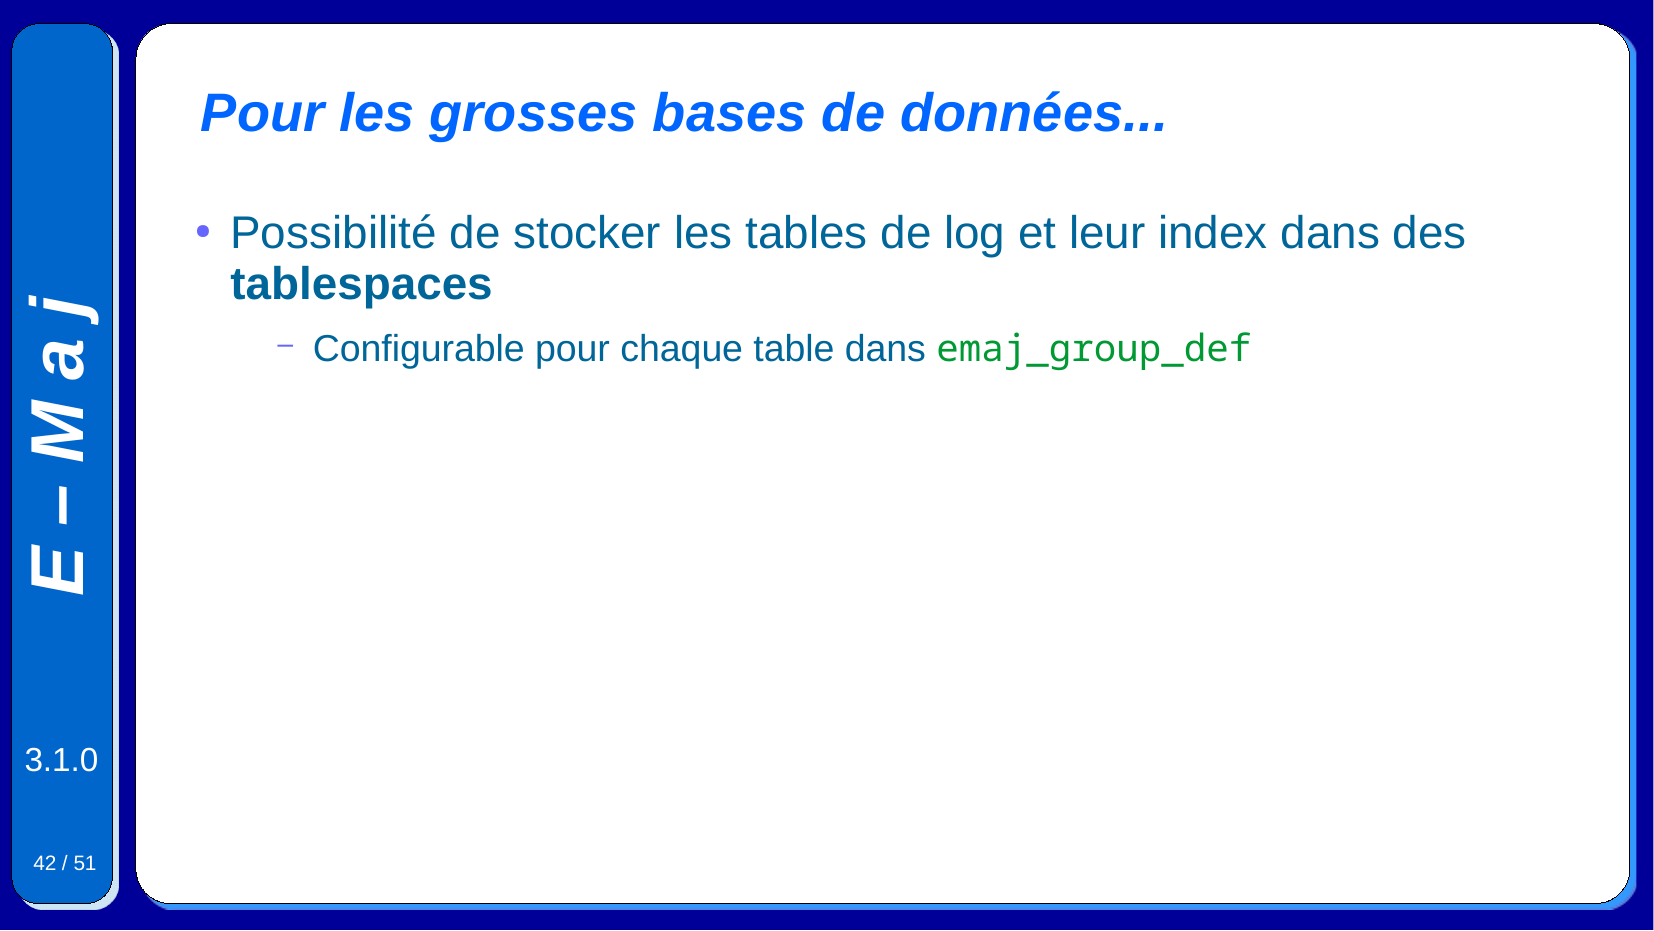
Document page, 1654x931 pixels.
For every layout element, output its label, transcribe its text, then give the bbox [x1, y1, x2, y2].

title Pour les grosses bases de données... [200, 34, 1575, 191]
list Possibilité de stocker les tables de log et leur index dans des tablespaces Configurable pour chaque table dans emaj_group_def [177, 206, 1587, 827]
